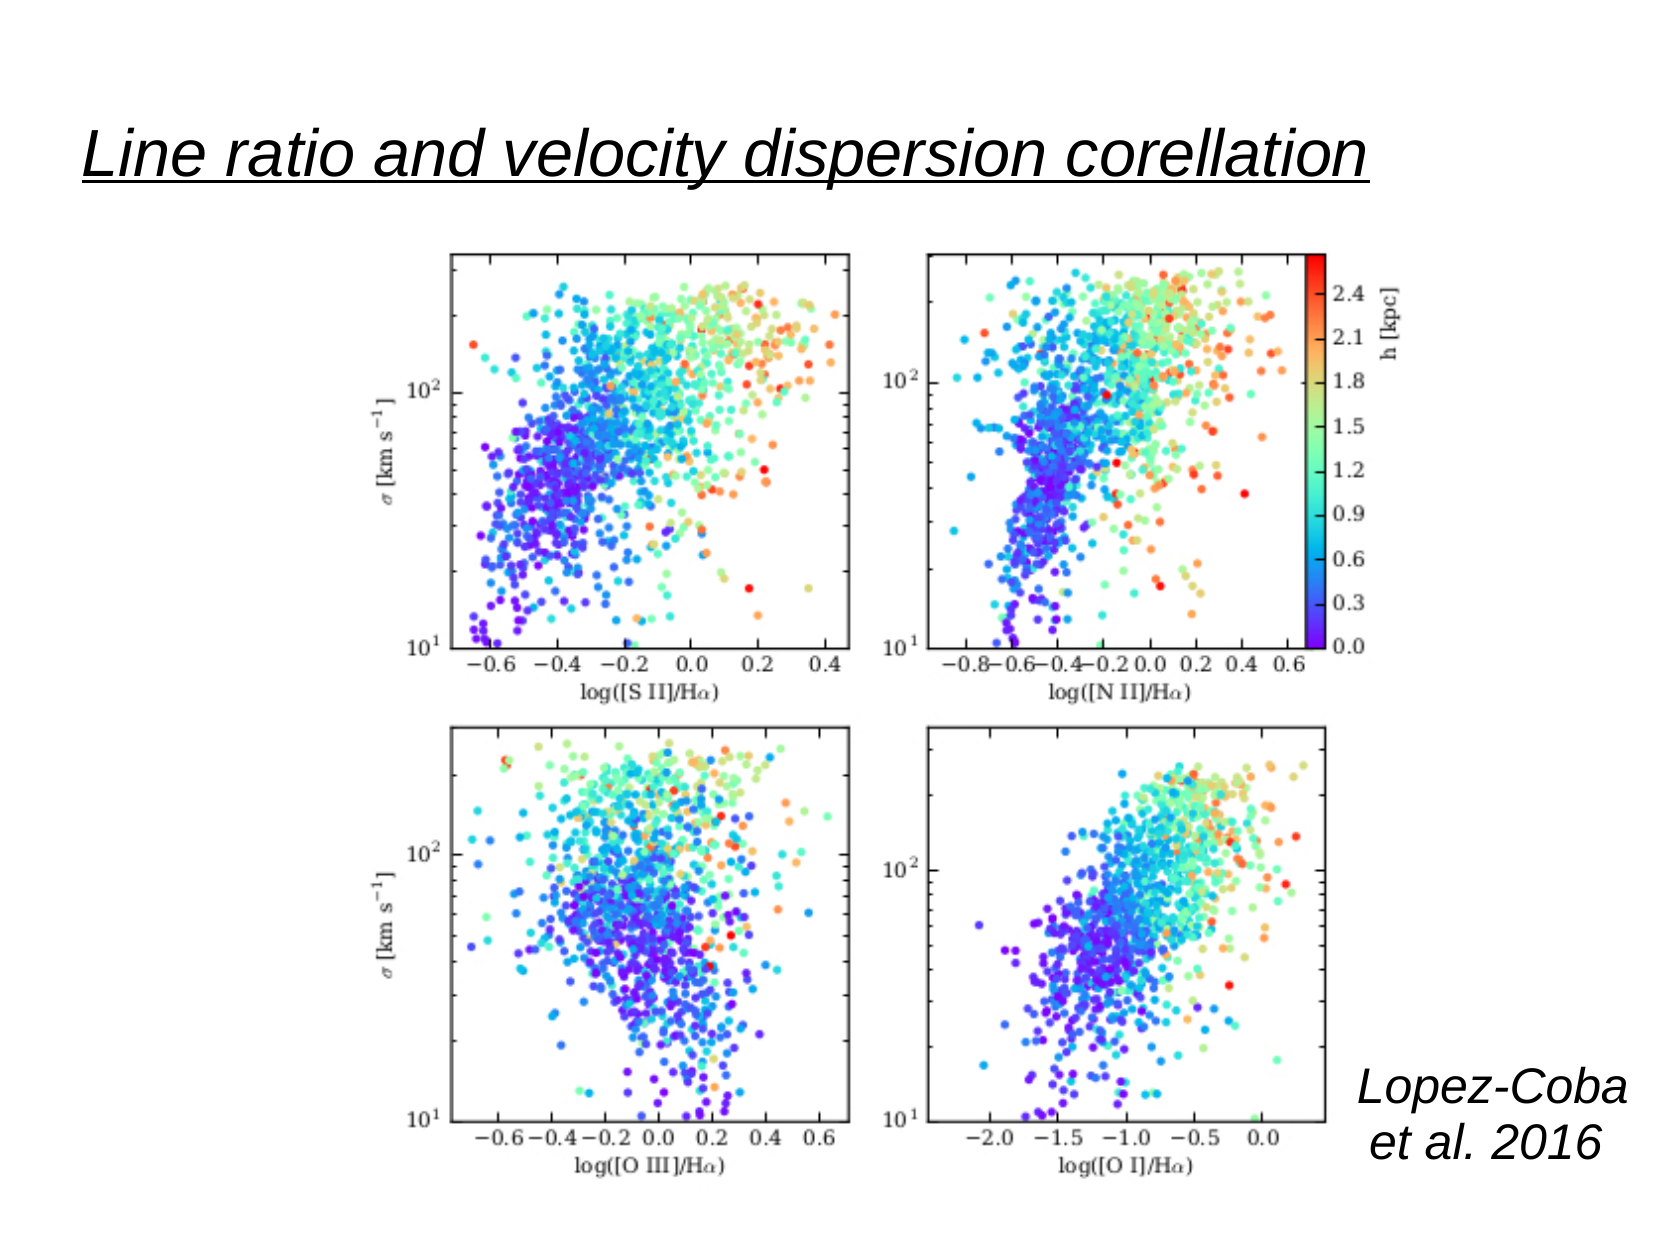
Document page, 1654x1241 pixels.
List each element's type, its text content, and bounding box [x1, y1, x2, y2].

text_box Lopez-Coba et al. 2016 [1318, 1051, 1654, 1234]
title Line ratio and velocity dispersion corellation [81, 49, 1570, 257]
picture [325, 236, 1418, 1193]
